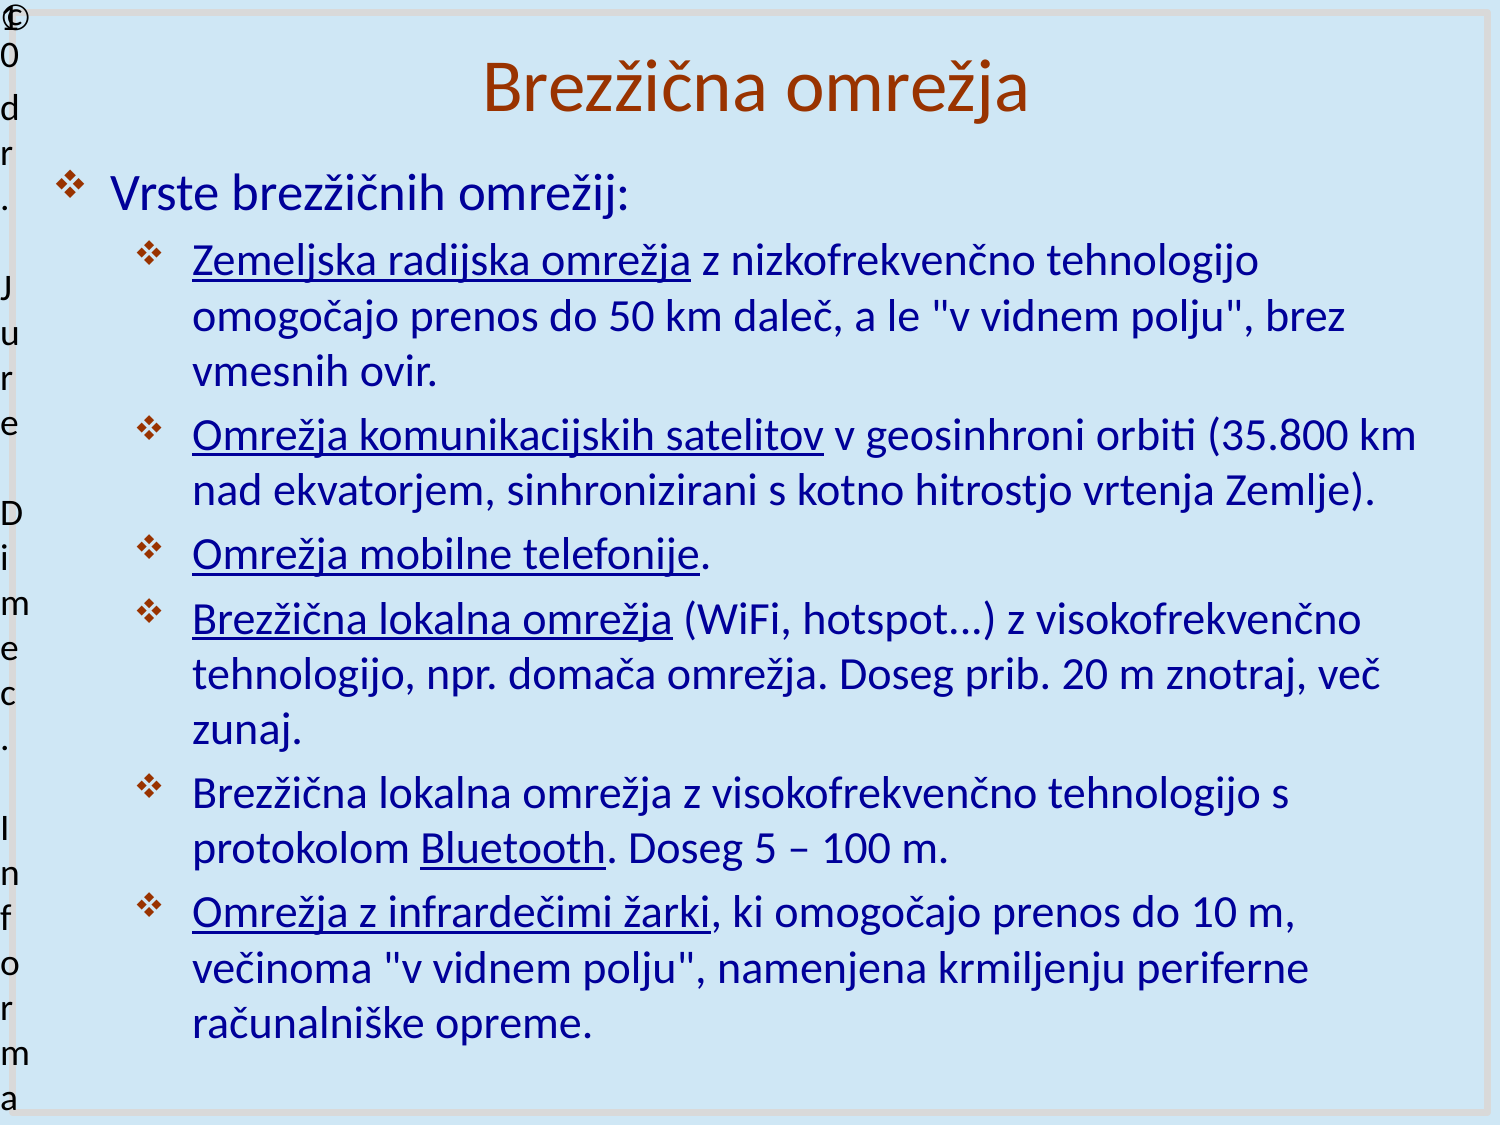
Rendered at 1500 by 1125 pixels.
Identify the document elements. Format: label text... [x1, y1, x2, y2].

list Vrste brezžičnih omrežij: Zemeljska radijska omrežja z nizkofrekvenčno tehnologijo omogočajo prenos do 50 km daleč, a le "v vidnem polju", brez vmesnih ovir. Omrežja komunikacijskih satelitov v geosinhroni orbiti (35.800 km nad ekvatorjem, sinhronizirani s kotno hitrostjo vrtenja Zemlje). Omrežja mobilne telefonije. Brezžična lokalna omrežja (WiFi, hotspot...) z visokofrekvenčno tehnologijo, npr. domača omrežja. Doseg prib. 20 m znotraj, več zunaj. Brezžična lokalna omrežja z visokofrekvenčno tehnologijo s protokolom Bluetooth. Doseg 5 – 100 m. Omrežja z infrardečimi žarki, ki omogočajo prenos do 10 m, večinoma "v vidnem polju", namenjena krmiljenju periferne računalniške opreme. [37, 149, 1475, 1063]
title Brezžična omrežja [37, 24, 1475, 138]
